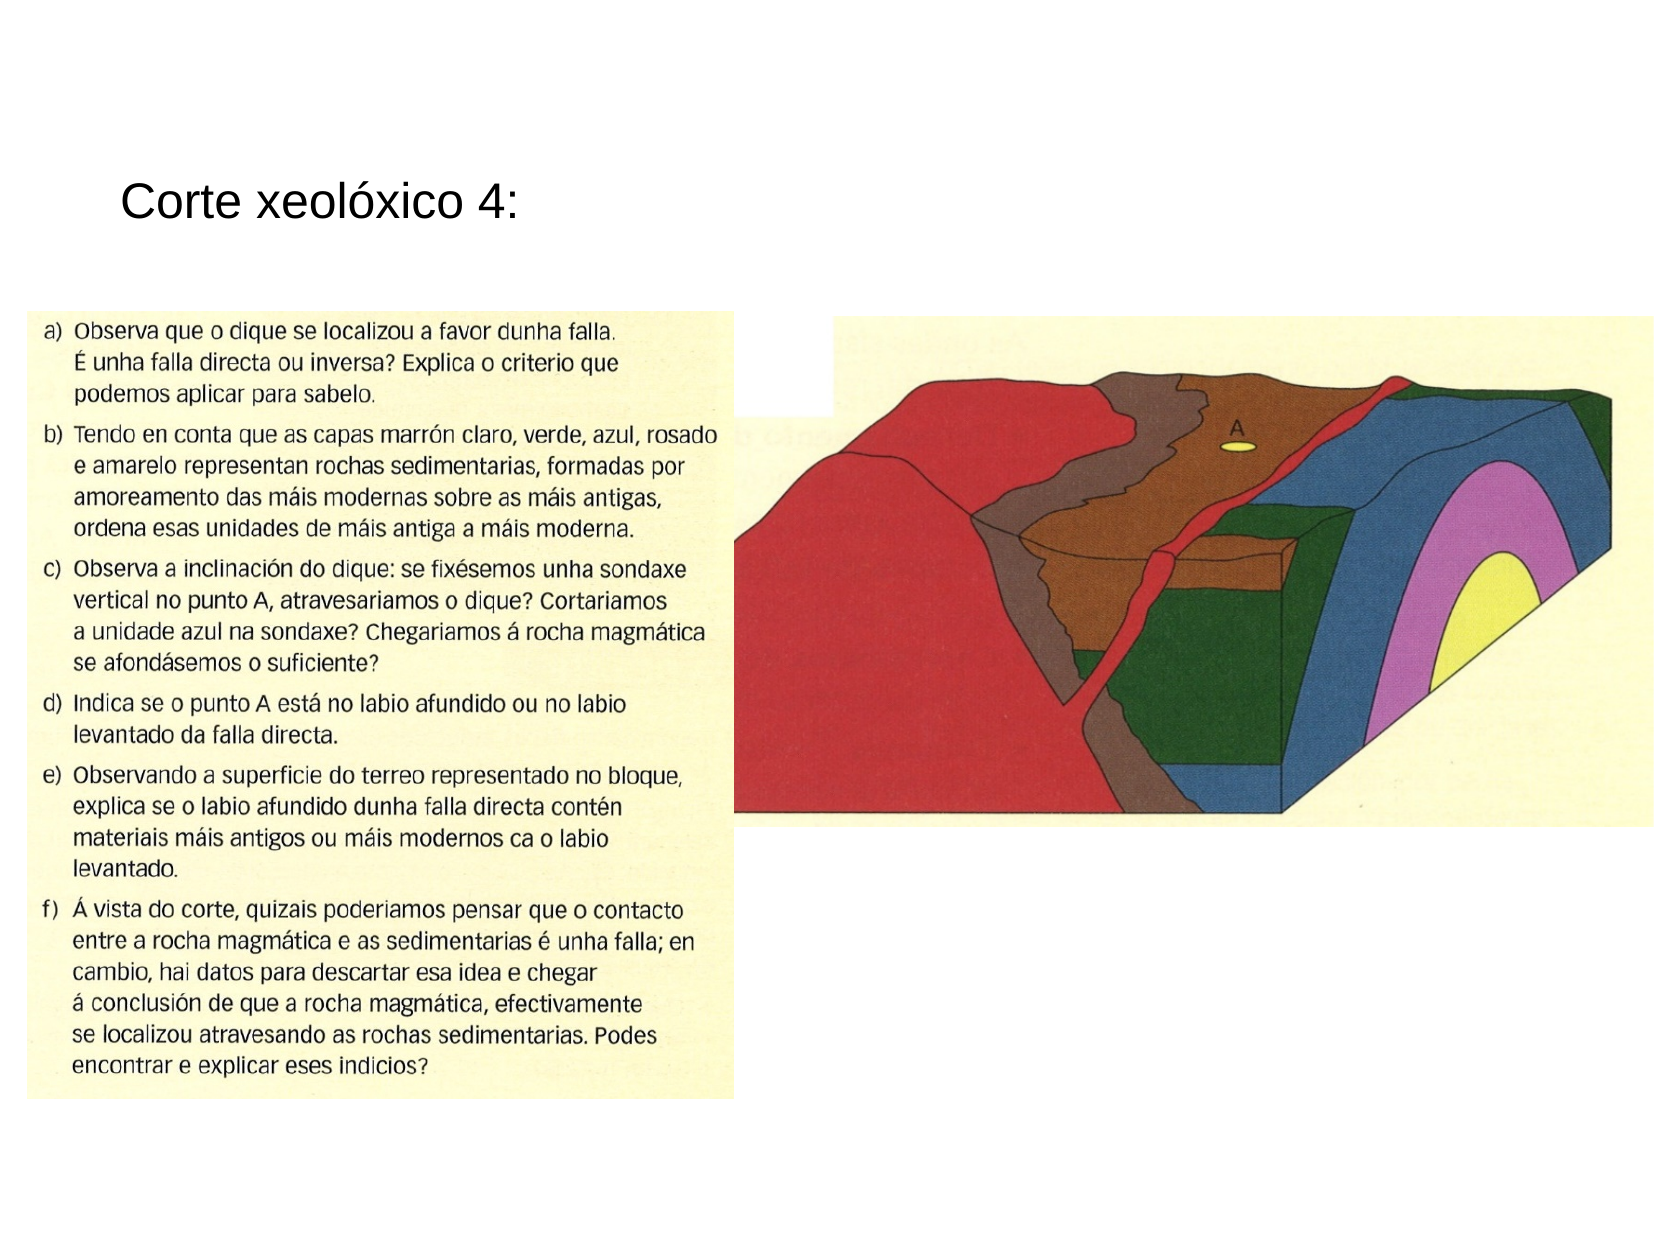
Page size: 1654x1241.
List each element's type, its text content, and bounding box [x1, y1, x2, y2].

picture [27, 311, 1654, 1099]
text_box Corte xeolóxico 4: [120, 173, 1614, 232]
